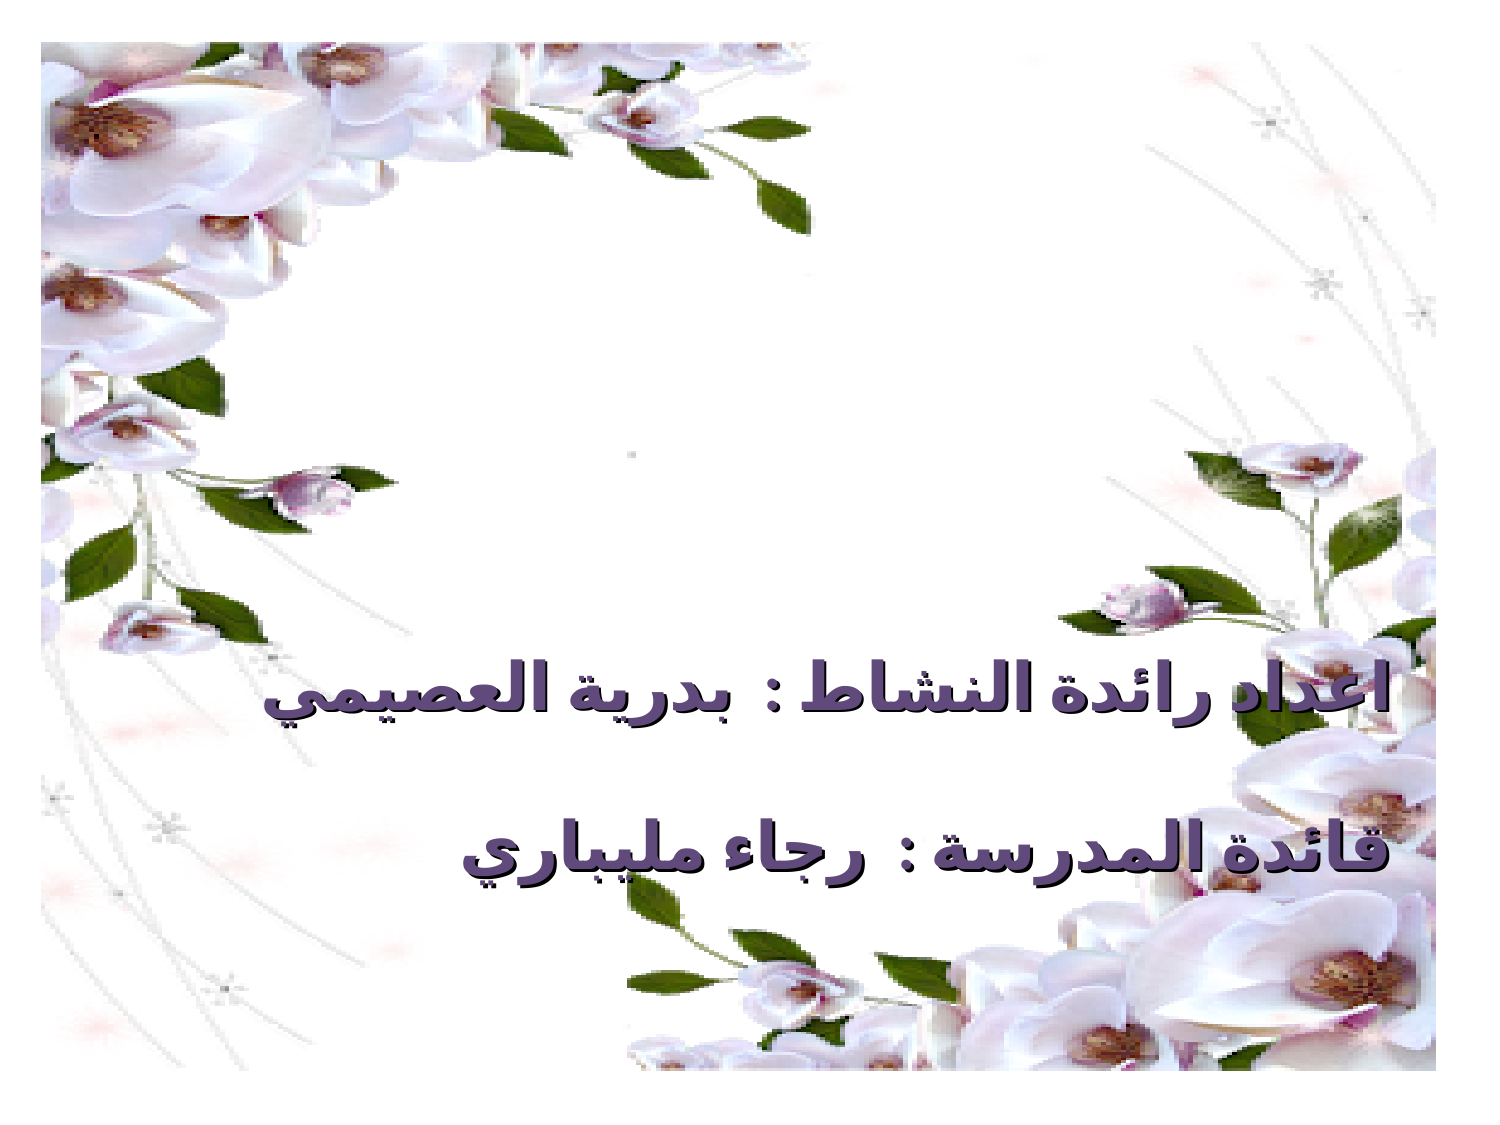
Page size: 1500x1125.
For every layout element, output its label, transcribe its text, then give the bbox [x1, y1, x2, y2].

picture [41, 42, 1436, 1071]
text_box اعداد رائدة النشاط : بدرية العصيمي قائدة المدرسة : رجاء مليباري [230, 635, 1103, 894]
